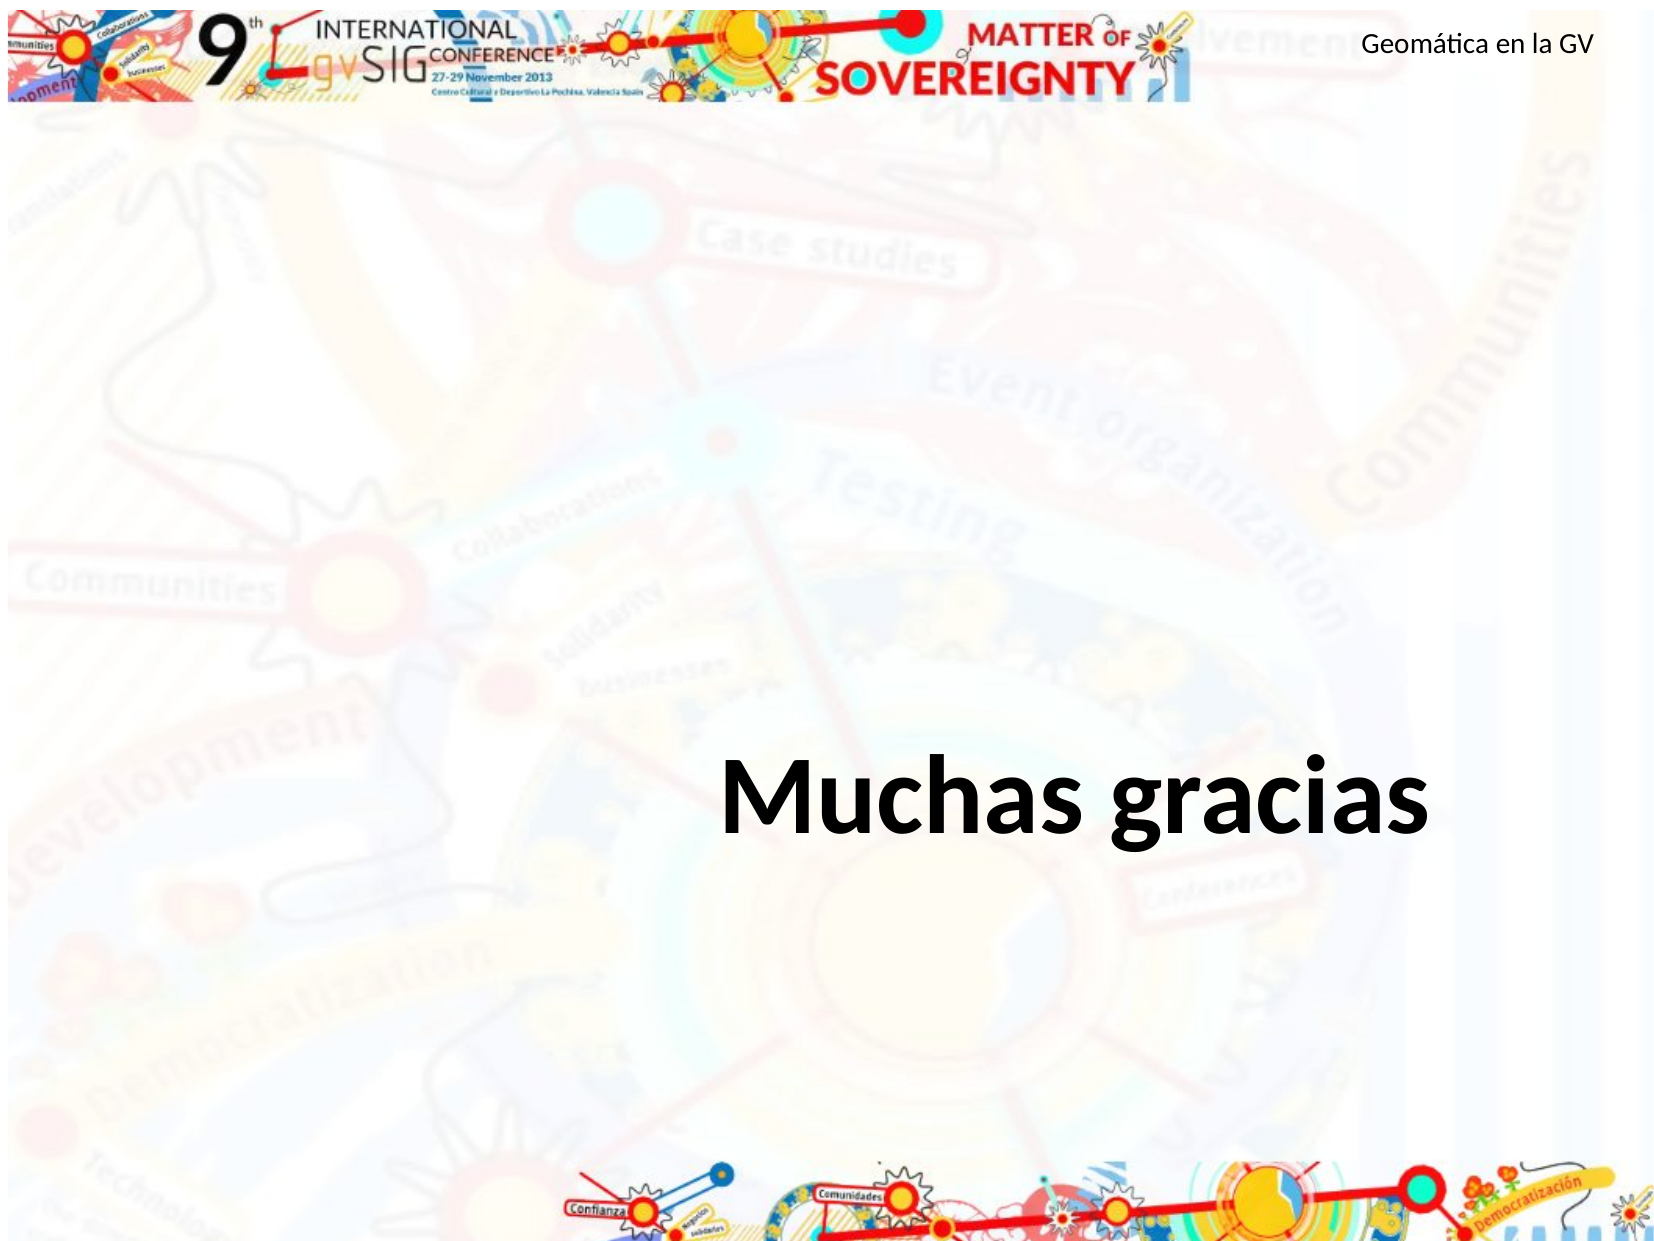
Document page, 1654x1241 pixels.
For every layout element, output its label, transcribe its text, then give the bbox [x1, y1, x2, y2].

text_box Geomática en la GV [1346, 23, 1654, 73]
title Muchas gracias [555, 739, 1595, 871]
picture [7, 10, 1654, 1241]
